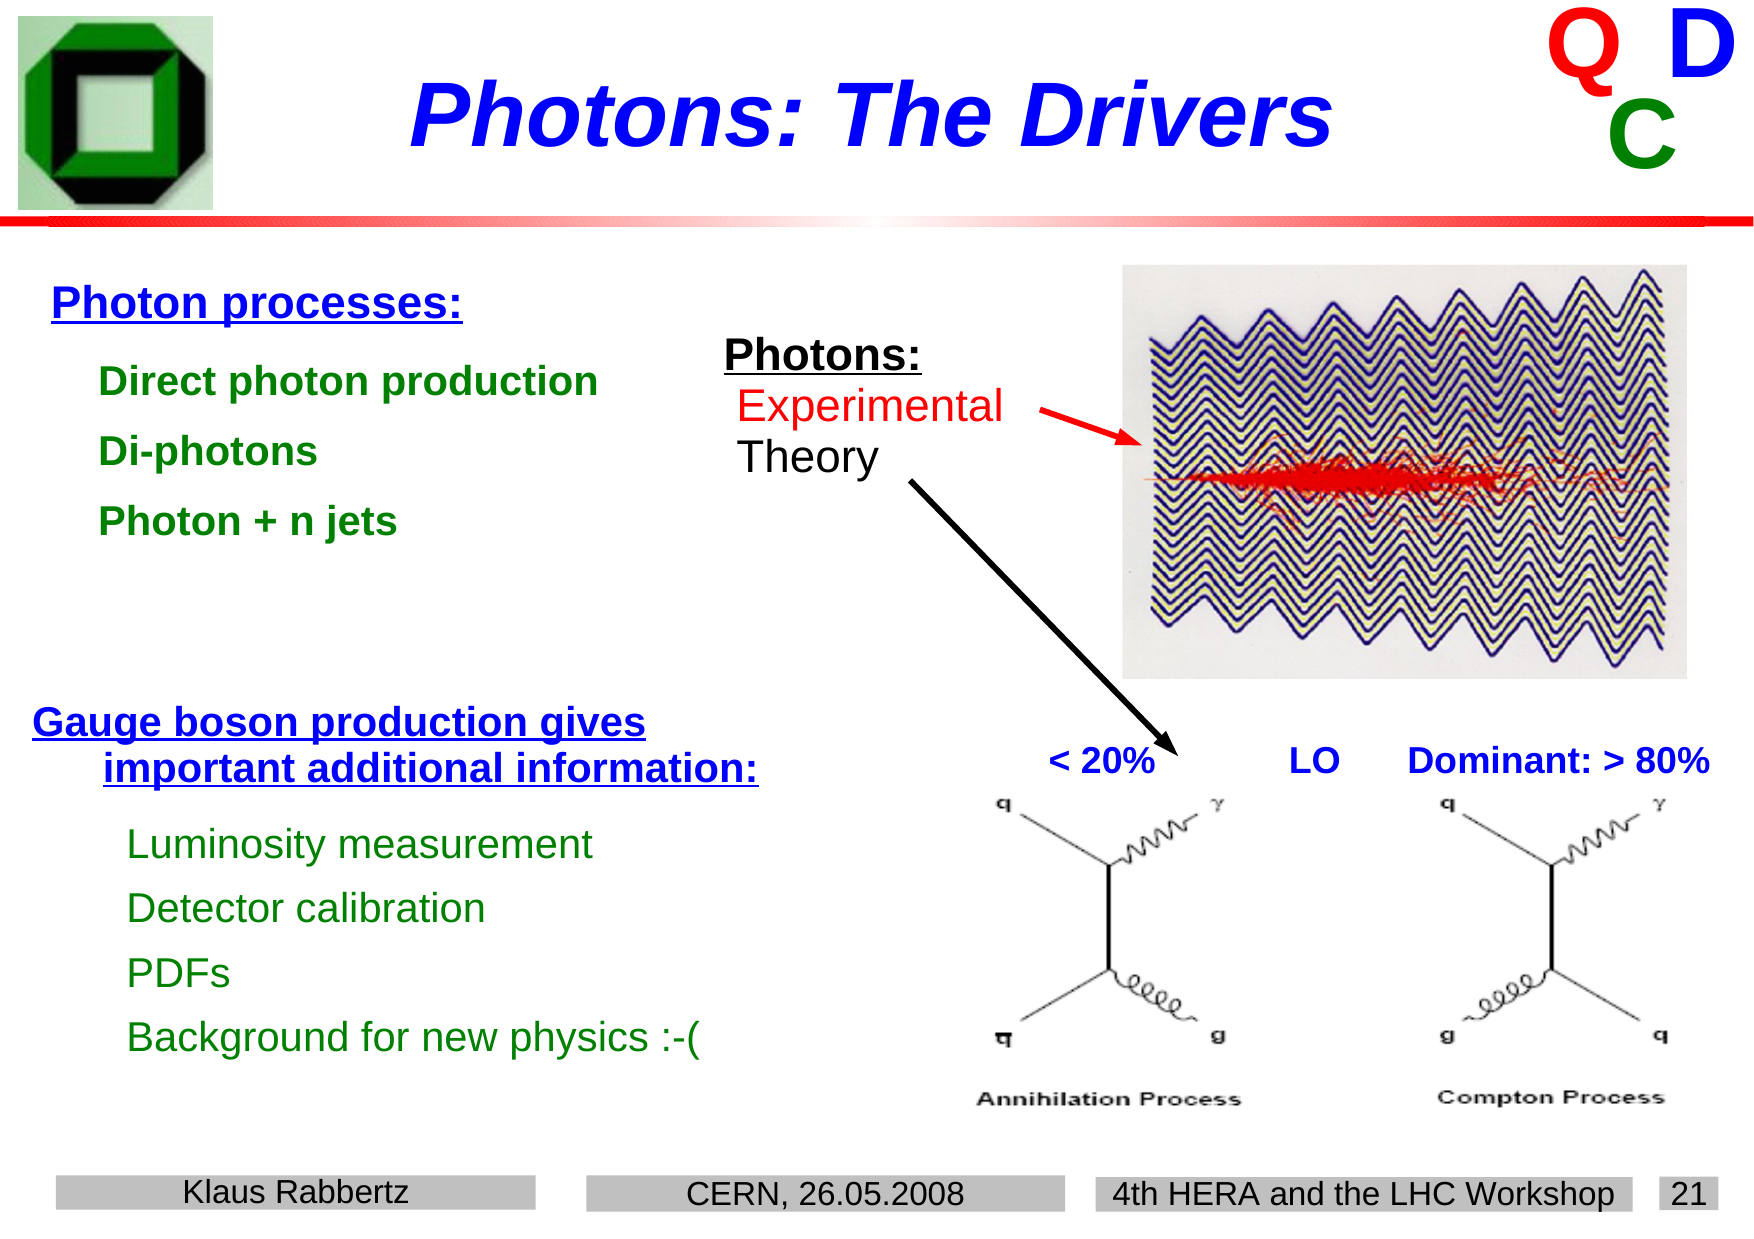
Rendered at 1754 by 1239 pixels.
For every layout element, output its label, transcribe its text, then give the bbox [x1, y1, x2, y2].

text_box Photons: Experimental Theory [711, 316, 1032, 495]
list Photon processes: Direct photon production Di-photons Photon + n jets [39, 277, 780, 600]
picture [1122, 264, 1687, 679]
text_box Dominant: > 80% [1395, 728, 1723, 794]
picture [18, 16, 213, 210]
text_box < 20% [1036, 728, 1168, 794]
list Gauge boson production gives important additional information: Luminosity measurement Detector calibration PDFs Background for new physics :-( [20, 698, 819, 1060]
title Photons: The Drivers [220, 16, 1525, 213]
text_box LO [1277, 728, 1353, 794]
picture [934, 779, 1715, 1132]
